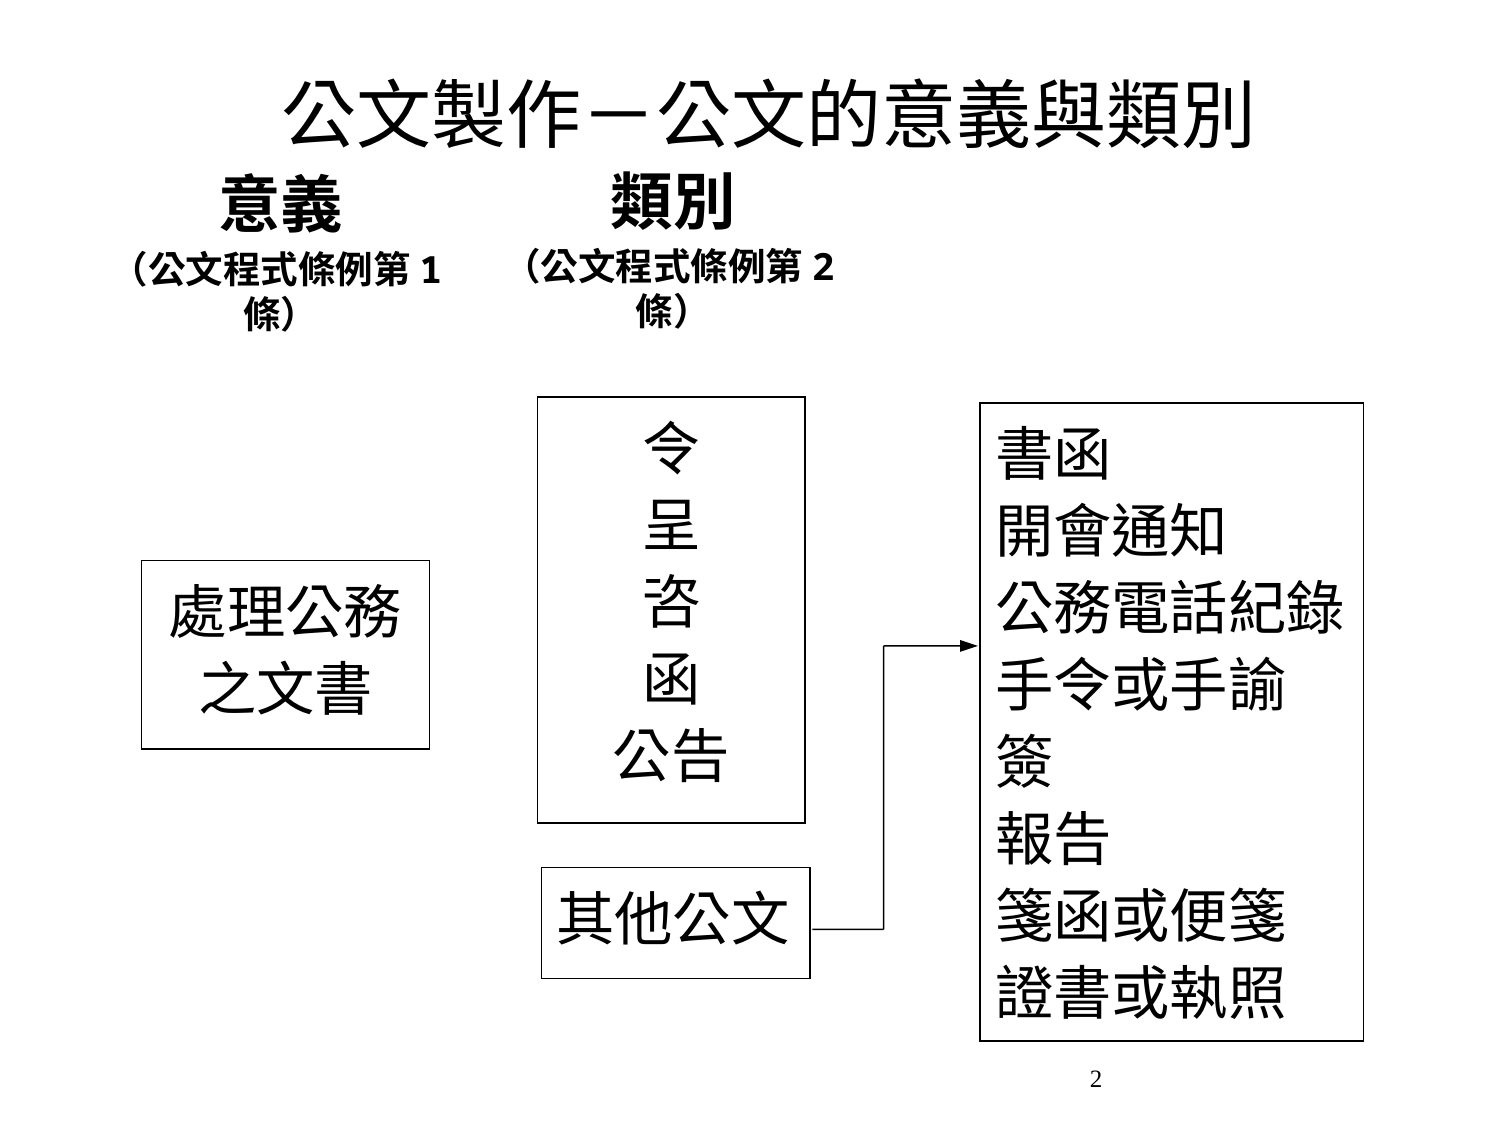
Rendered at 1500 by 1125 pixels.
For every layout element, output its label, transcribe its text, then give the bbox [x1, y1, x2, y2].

list 處理公務之文書 [141, 560, 430, 750]
text_box [1074, 1025, 1426, 1101]
text_box 意義 （公文程式條例第1條） [60, 200, 501, 344]
text_box 令 呈 咨 函 公告 [538, 397, 805, 823]
title 公文製作－公文的意義與類別 [171, 0, 1366, 225]
text_box 類別 （公文程式條例第2條） [454, 197, 892, 341]
text_box 其他公文 [541, 868, 810, 978]
text_box 書函 開會通知 公務電話紀錄 手令或手諭 簽 報告 箋函或便箋 證書或執照 [980, 403, 1364, 1041]
